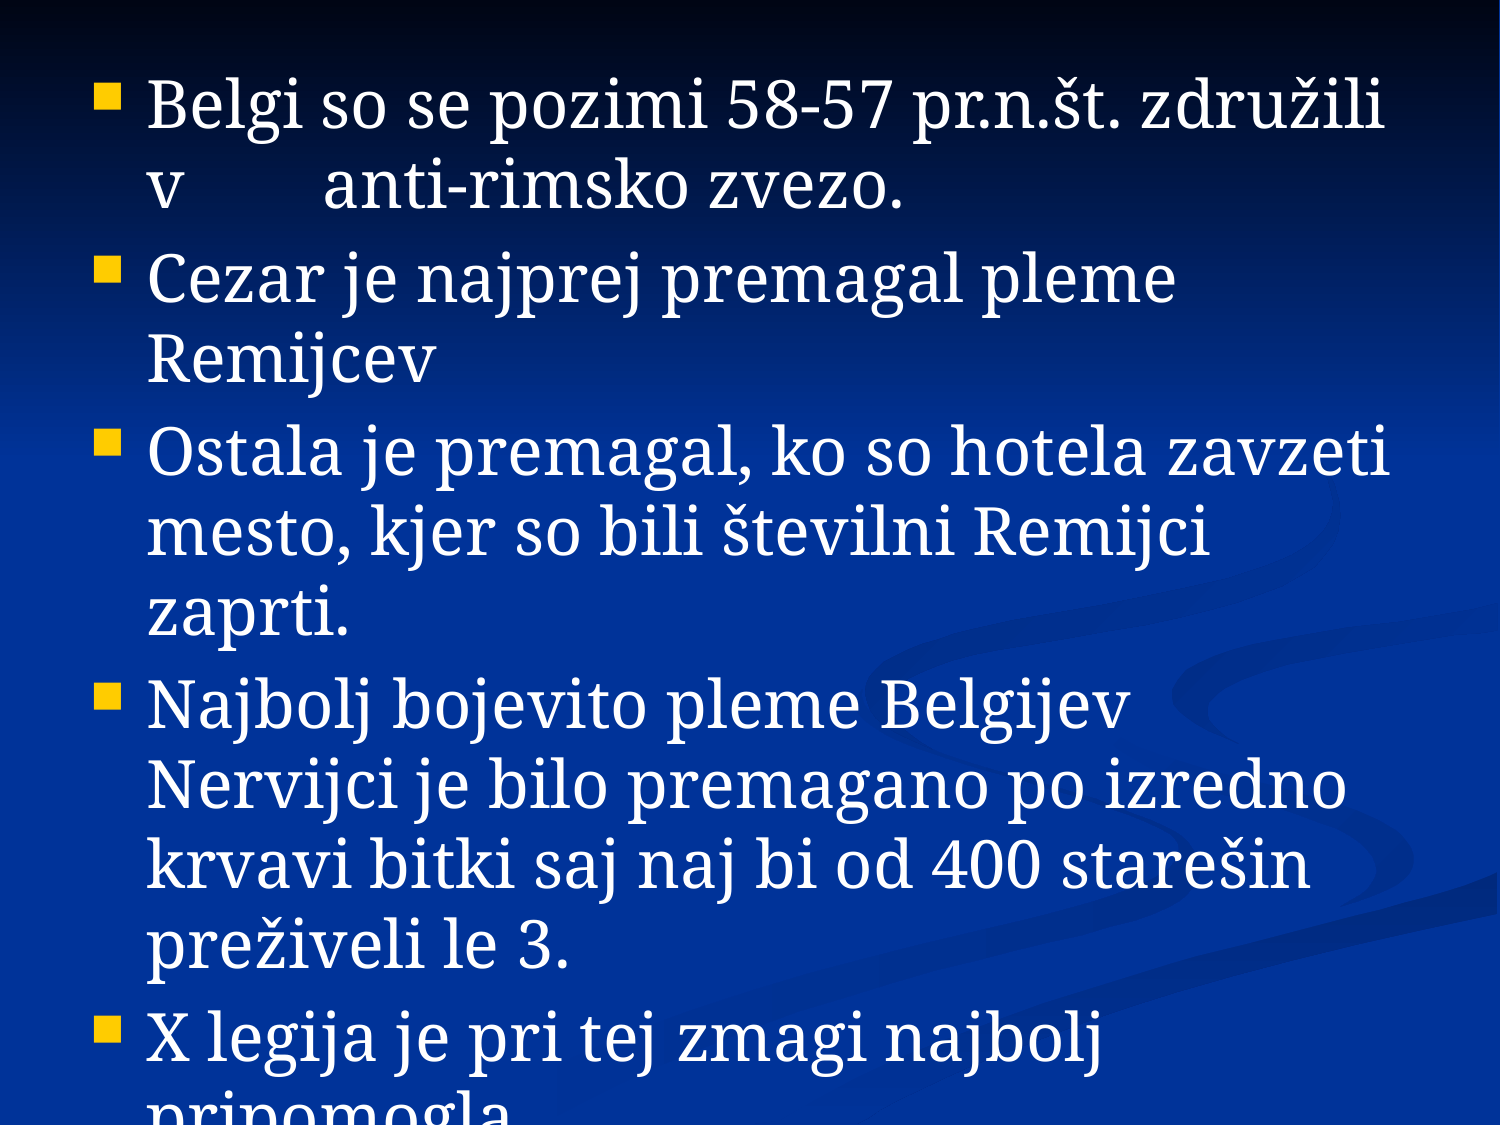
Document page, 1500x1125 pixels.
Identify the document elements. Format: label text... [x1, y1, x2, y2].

list Belgi so se pozimi 58-57 pr.n.št. združili v anti-rimsko zvezo. Cezar je najprej premagal pleme Remijcev Ostala je premagal, ko so hotela zavzeti mesto, kjer so bili številni Remijci zaprti. Najbolj bojevito pleme Belgijev Nervijci je bilo premagano po izredno krvavi bitki saj naj bi od 400 starešin preživeli le 3. X legija je pri tej zmagi najbolj pripomogla. Senat je odredil 15 dnevno slovesnost. [75, 54, 1412, 1005]
